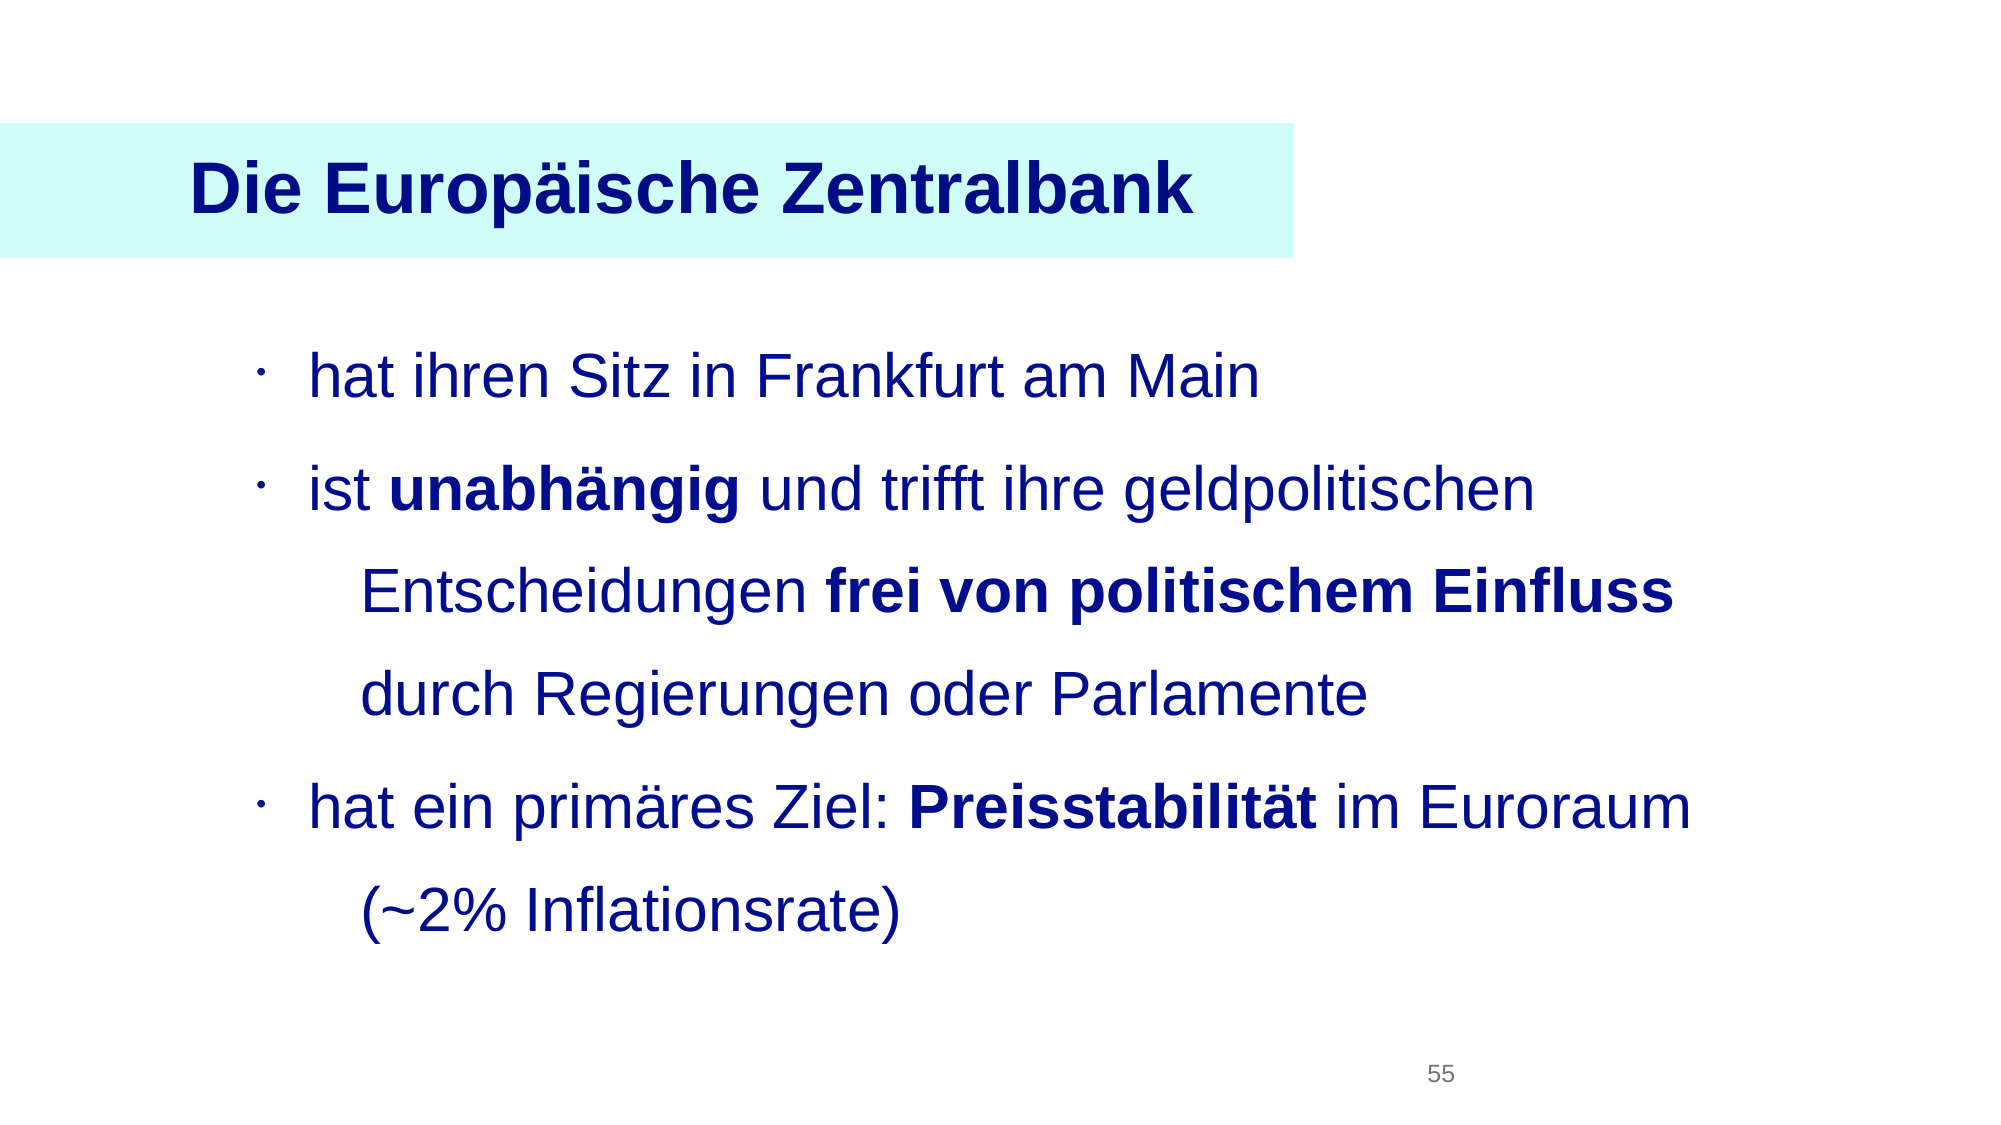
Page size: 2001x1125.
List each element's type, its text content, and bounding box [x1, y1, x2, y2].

list hat ihren Sitz in Frankfurt am Main ist unabhängig und trifft ihre geldpolitischen Entscheidungen frei von politischem Einfluss durch Regierungen oder Parlamente hat ein primäres Ziel: Preisstabilität im Euroraum (~2% Inflationsrate) [137, 299, 1863, 1014]
list Die Europäische Zentralbank [137, 125, 1292, 254]
